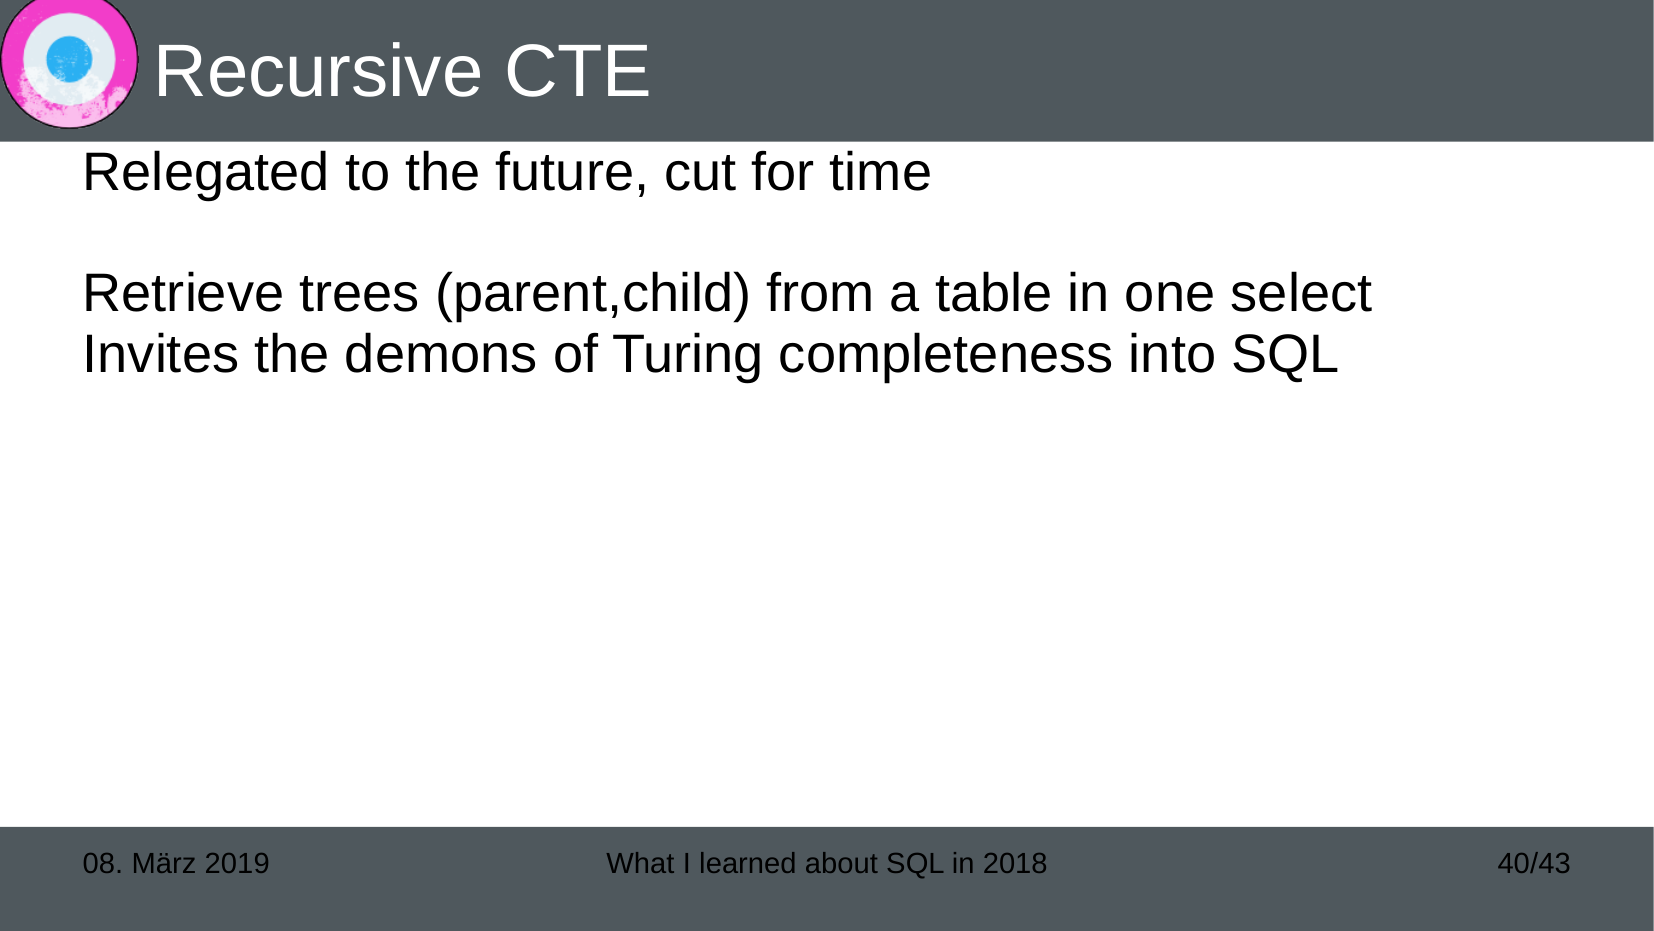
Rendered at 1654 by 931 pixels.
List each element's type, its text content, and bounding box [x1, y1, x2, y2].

title Recursive CTE [153, 5, 1654, 136]
list Relegated to the future, cut for time Retrieve trees (parent,child) from a table in one select Invites the demons of Turing completeness into SQL [82, 141, 1571, 815]
picture [0, 0, 228, 148]
